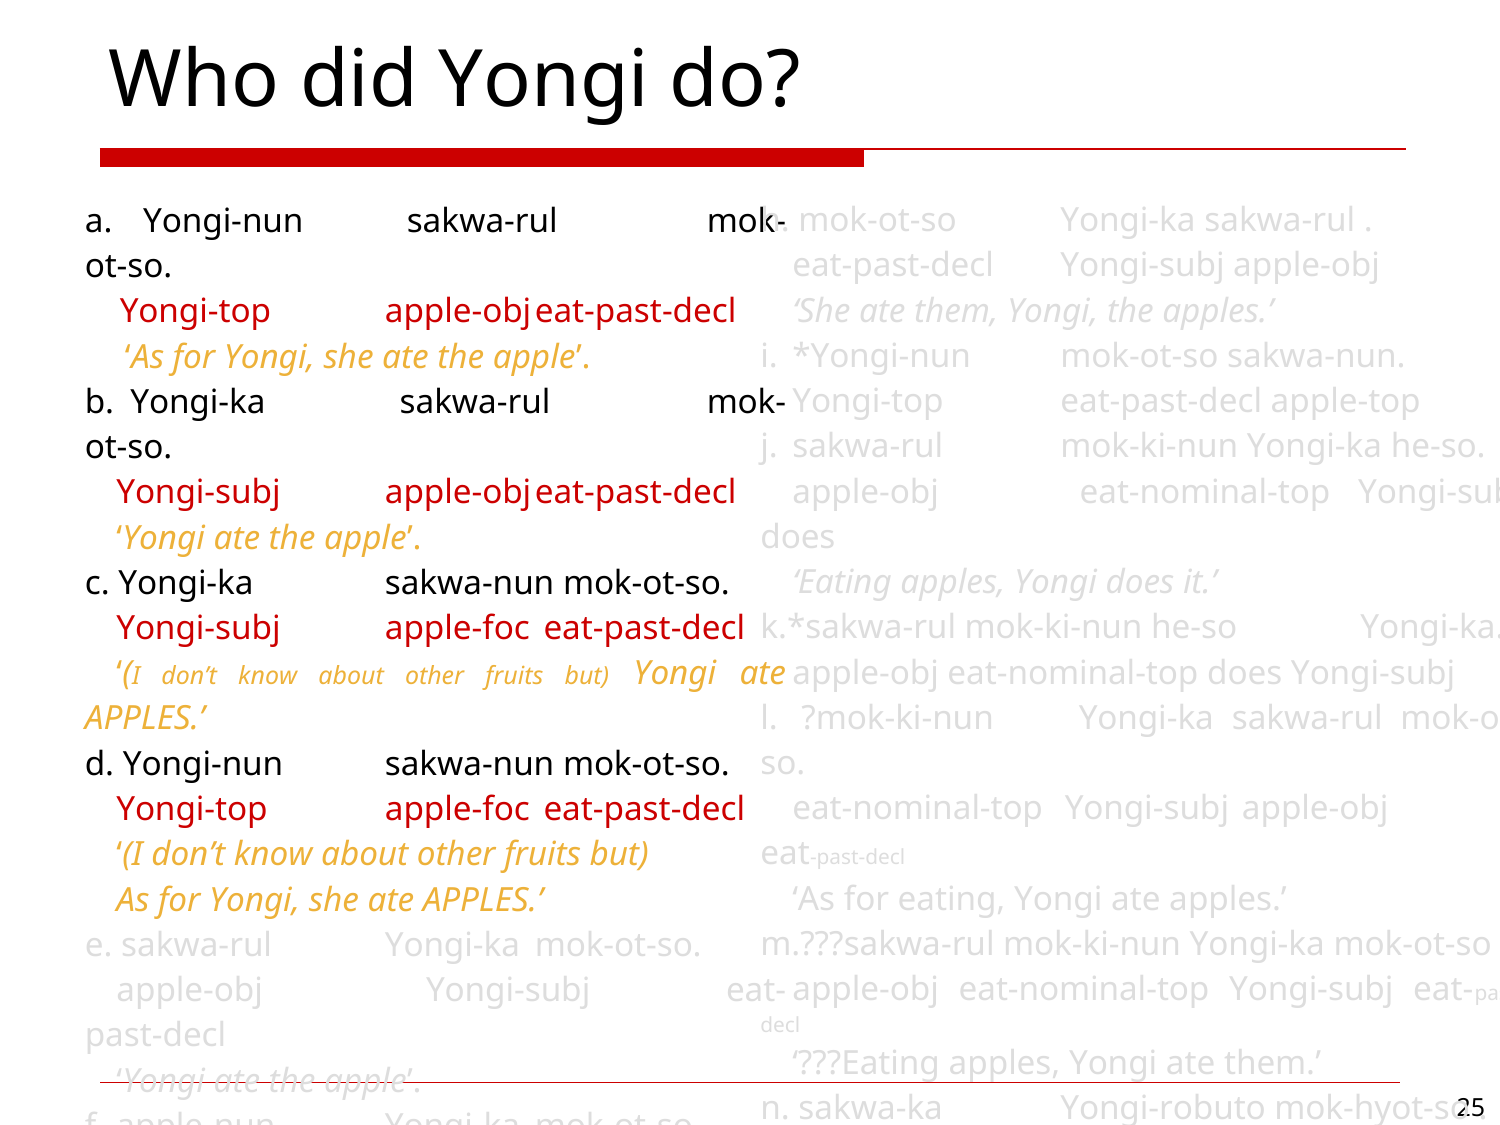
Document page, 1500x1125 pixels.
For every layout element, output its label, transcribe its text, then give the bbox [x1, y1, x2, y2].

text_box h. mok-ot-so Yongi-ka sakwa-rul . eat-past-decl Yongi-subj apple-obj ‘She ate them, Yongi, the apples.’ i. *Yongi-nun mok-ot-so sakwa-nun. Yongi-top eat-past-decl apple-top j. sakwa-rul mok-ki-nun Yongi-ka he-so. apple-obj eat-nominal-top Yongi-subj does ‘Eating apples, Yongi does it.’ k.*sakwa-rul mok-ki-nun he-so Yongi-ka. apple-obj eat-nominal-top does Yongi-subj l. ?mok-ki-nun Yongi-ka sakwa-rul mok-ot-so. eat-nominal-top Yongi-subj apple-obj eat-past-decl ‘As for eating, Yongi ate apples.’ m.???sakwa-rul mok-ki-nun Yongi-ka mok-ot-so apple-obj eat-nominal-top Yongi-subj eat-past-decl ‘???Eating apples, Yongi ate them.’ n. sakwa-ka Yongi-robuto mok-hyot-so . apple-subj Yongi-instr(by) eat-pass/past-decl ‘Apples were eaten by Yongi.’ o. Yongi sakwa mok-ot-so. Yongi apple eat-past-decl ‘Yongi ate the apple’. [745, 188, 1500, 1125]
text_box a. Yongi-nun sakwa-rul mok-ot-so. Yongi-top apple-obj eat-past-decl ‘As for Yongi, she ate the apple’. b. Yongi-ka sakwa-rul mok-ot-so. Yongi-subj apple-obj eat-past-decl ‘Yongi ate the apple’. c. Yongi-ka sakwa-nun mok-ot-so. Yongi-subj apple-foc eat-past-decl ‘(I don’t know about other fruits but) Yongi ate APPLES.’ d. Yongi-nun sakwa-nun mok-ot-so. Yongi-top apple-foc eat-past-decl ‘(I don’t know about other fruits but) As for Yongi, she ate APPLES.’ e. sakwa-rul Yongi-ka mok-ot-so. apple-obj Yongi-subj eat-past-decl ‘Yongi ate the apple’. f. apple-nun Yongi-ka mok-ot-so. apple-top Yongi-subj eat-past-decl ‘As for the apples, Yongi ate them g. sakwa-rul mok-ot-so Yongi-ka. apple-obj eat-past-decl Yongi-subj ‘She ate the apples, Yongi.’ [70, 189, 745, 1125]
title Who did Yongi do? [94, 26, 1407, 138]
